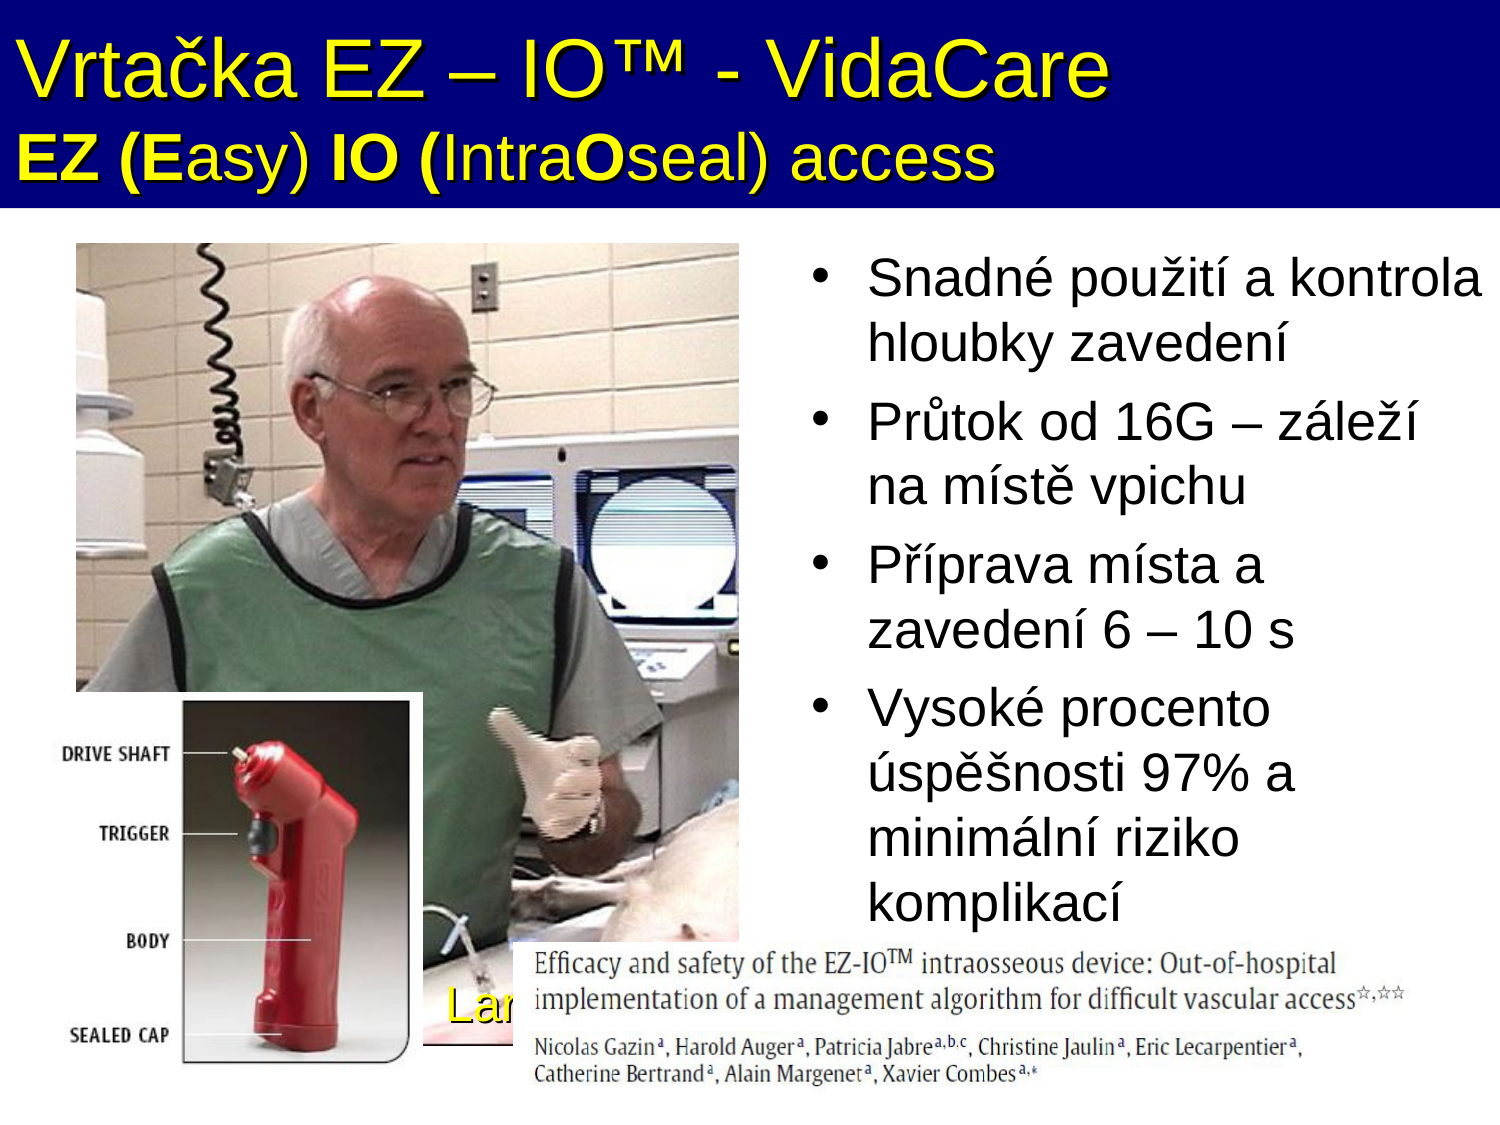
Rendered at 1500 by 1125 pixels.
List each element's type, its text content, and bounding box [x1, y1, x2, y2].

text_box Larry Miller MD [430, 964, 513, 1040]
picture [41, 243, 1476, 1094]
text_box Snadné použití a kontrola hloubky zavedení Průtok od 16G – záleží na místě vpichu Příprava místa a zavedení 6 – 10 s Vysoké procento úspěšnosti 97% a minimální riziko komplikací [797, 234, 1500, 1039]
text_box Vrtačka EZ – IO™ - VidaCare EZ (Easy) IO (IntraOseal) access [0, 0, 1500, 209]
